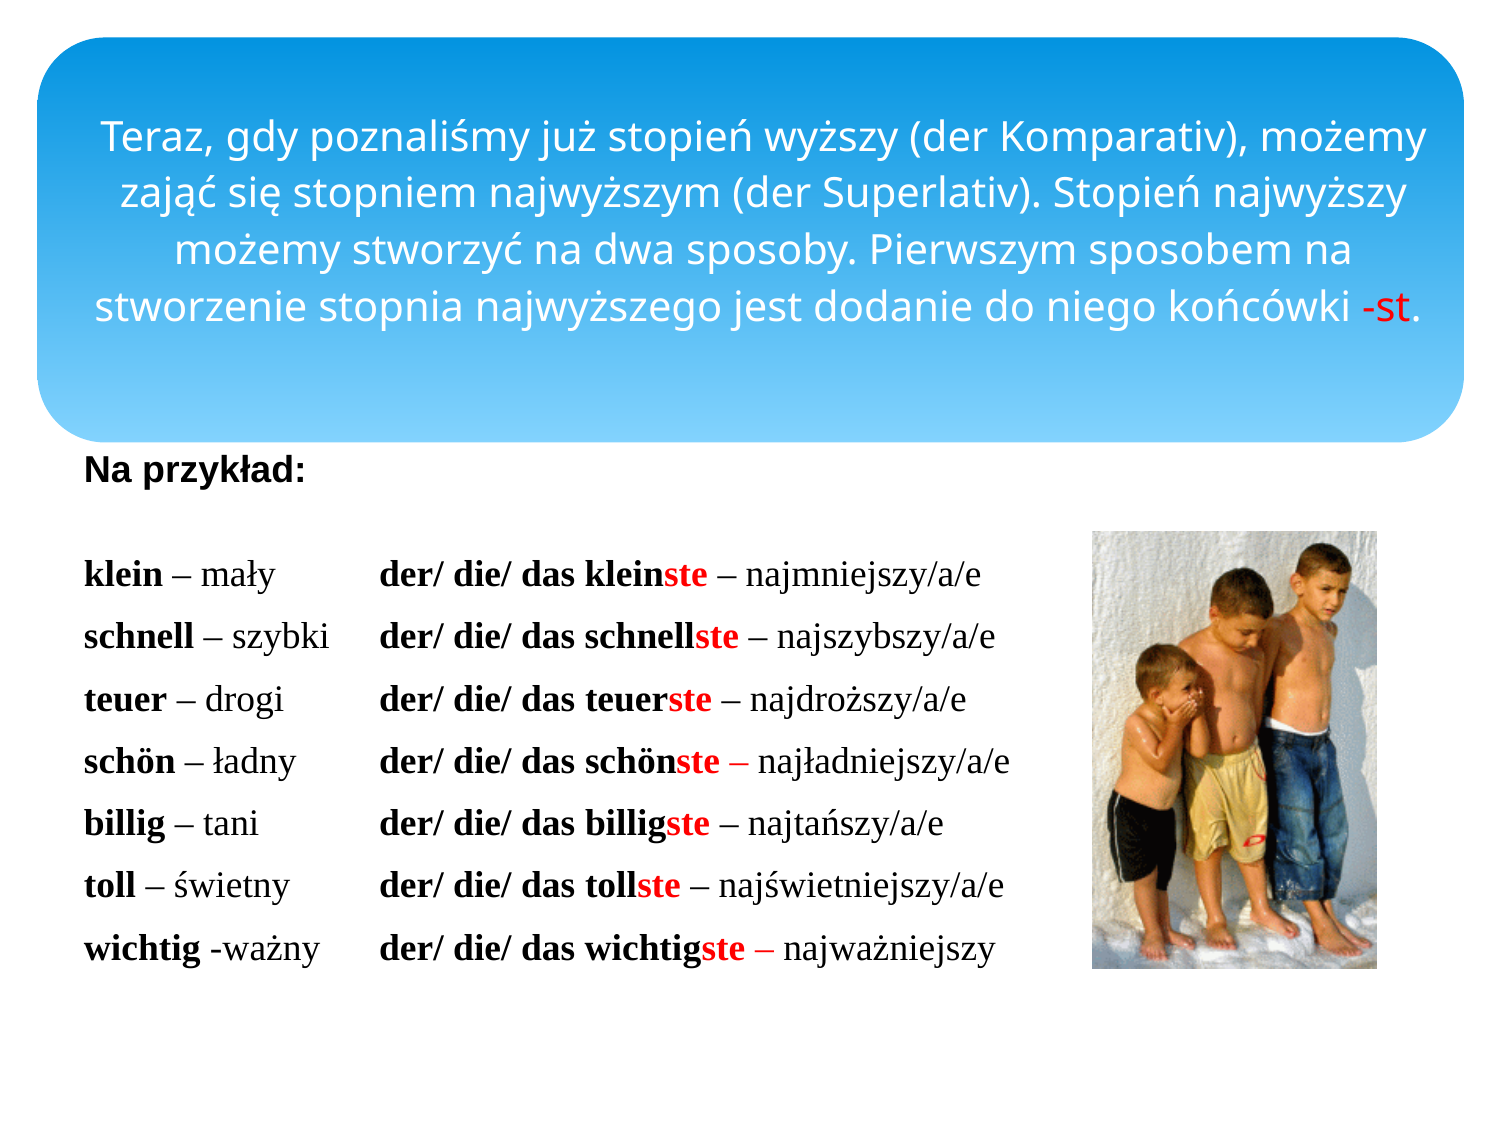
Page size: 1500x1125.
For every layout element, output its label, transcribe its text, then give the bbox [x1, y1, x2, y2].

subtitle Na przykład: klein – mały der/ die/ das kleinste – najmniejszy/a/e schnell – szybki der/ die/ das schnellste – najszybszy/a/e teuer – drogi der/ die/ das teuerste – najdroższy/a/e schön – ładny der/ die/ das schönste – najładniejszy/a/e billig – tani der/ die/ das billigste – najtańszy/a/e toll – świetny der/ die/ das tollste – najświetniejszy/a/e wichtig -ważny der/ die/ das wichtigste – najważniejszy [83, 438, 1300, 978]
title Teraz, gdy poznaliśmy już stopień wyższy (der Komparativ), możemy zająć się stopniem najwyższym (der Superlativ). Stopień najwyższy możemy stworzyć na dwa sposoby. Pierwszym sposobem na stworzenie stopnia najwyższego jest dodanie do niego końcówki -st. [88, 118, 1439, 323]
picture [1092, 531, 1377, 969]
